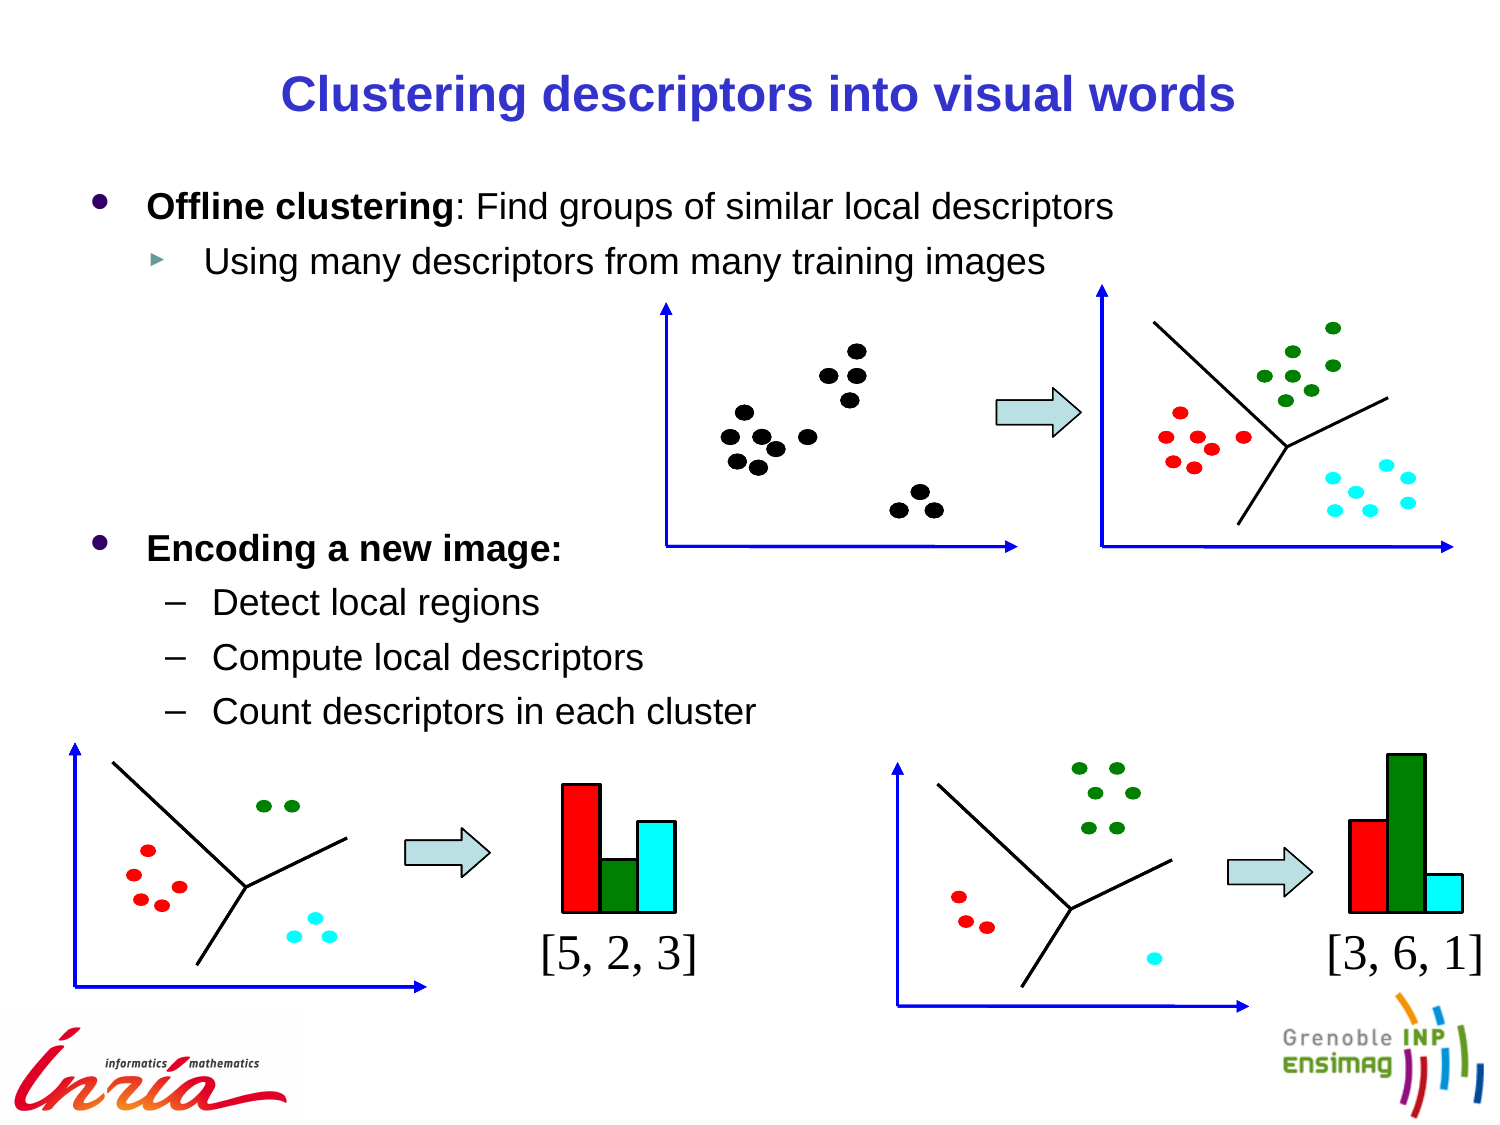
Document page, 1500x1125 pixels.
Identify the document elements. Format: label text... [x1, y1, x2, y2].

text_box [1080, 821, 1097, 835]
text_box [912, 485, 929, 499]
text_box [820, 369, 837, 383]
text_box [736, 406, 753, 419]
title Clustering descriptors into visual words [75, 45, 1426, 138]
text_box [1172, 406, 1189, 420]
text_box [1071, 762, 1088, 775]
text_box [1109, 821, 1126, 835]
text_box [255, 799, 272, 813]
text_box [841, 394, 858, 407]
picture [1266, 988, 1489, 1125]
text_box [926, 504, 943, 517]
picture [0, 1012, 301, 1125]
text_box [171, 880, 188, 894]
text_box [958, 915, 975, 928]
text_box [1327, 504, 1344, 518]
text_box [321, 930, 338, 944]
text_box [1303, 384, 1320, 397]
text_box [3, 6, 1] [1311, 912, 1500, 988]
text_box [753, 430, 770, 444]
text_box [1203, 442, 1220, 456]
text_box [1325, 321, 1342, 335]
text_box [307, 912, 324, 925]
text_box [1125, 786, 1142, 800]
list Offline clustering: Find groups of similar local descriptors Using many descriptors from many training images Encoding a new image: Detect local regions Compute local descriptors Count descriptors in each cluster [75, 174, 1426, 1105]
text_box [140, 844, 157, 858]
text_box [848, 345, 865, 358]
text_box [767, 442, 784, 456]
text_box [996, 387, 1082, 437]
text_box [1350, 754, 1463, 913]
text_box [848, 369, 865, 383]
text_box [950, 890, 967, 904]
text_box [125, 868, 142, 882]
text_box [1284, 369, 1301, 383]
text_box [284, 799, 301, 813]
text_box [891, 504, 908, 517]
text_box [1186, 461, 1203, 475]
text_box [1087, 786, 1104, 800]
text_box [1227, 847, 1313, 897]
text_box [979, 921, 996, 935]
text_box [1284, 345, 1301, 359]
text_box [1400, 471, 1417, 485]
text_box [1277, 394, 1294, 408]
text_box [1235, 430, 1252, 444]
text_box [5, 2, 3] [525, 912, 713, 987]
text_box [1109, 762, 1126, 775]
text_box [286, 930, 303, 944]
text_box [1362, 504, 1379, 518]
text_box [722, 430, 739, 444]
text_box [405, 828, 490, 878]
text_box [1189, 430, 1206, 444]
text_box [1146, 952, 1163, 966]
text_box [133, 893, 150, 907]
text_box [562, 784, 676, 913]
text_box [1325, 471, 1342, 485]
text_box [1325, 359, 1342, 373]
text_box [1378, 459, 1395, 472]
text_box [1158, 430, 1175, 444]
text_box [750, 461, 767, 475]
text_box [1256, 369, 1273, 383]
text_box [799, 430, 816, 444]
text_box [1348, 485, 1365, 499]
text_box [1400, 496, 1417, 510]
text_box [729, 455, 746, 468]
text_box [1165, 455, 1182, 469]
text_box [154, 899, 171, 913]
